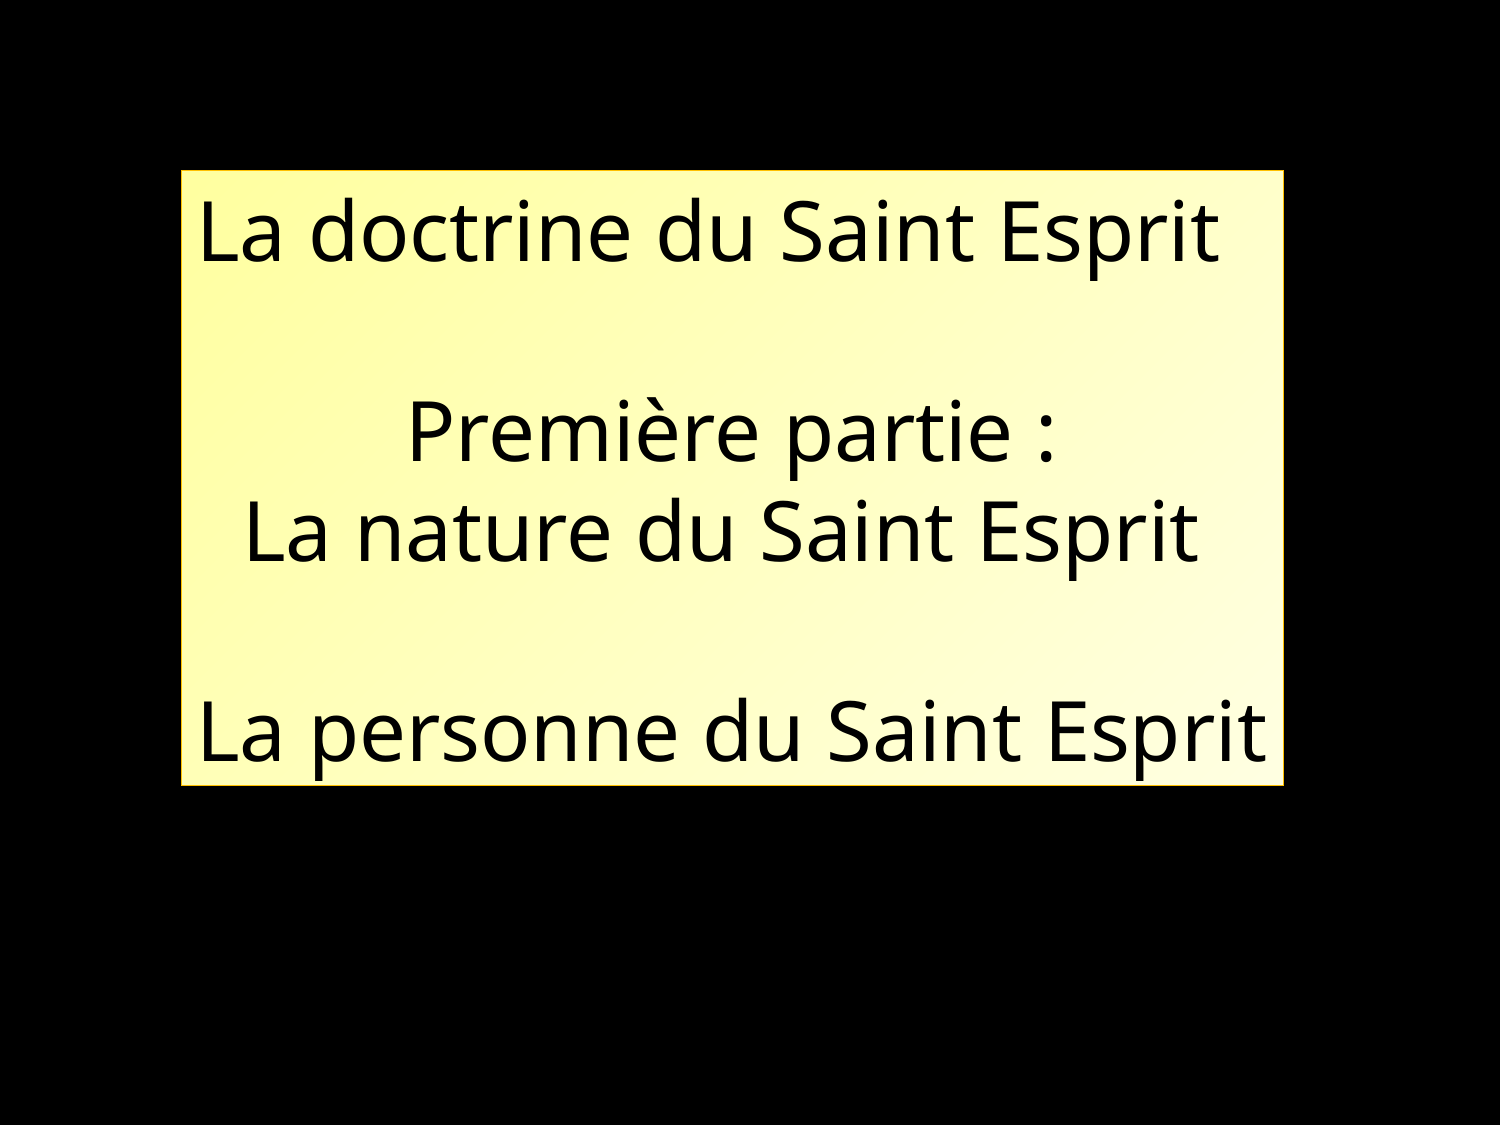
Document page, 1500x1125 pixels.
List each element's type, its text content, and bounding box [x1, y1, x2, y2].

text_box La doctrine du Saint Esprit Première partie : La nature du Saint Esprit La personne du Saint Esprit [181, 170, 1284, 786]
